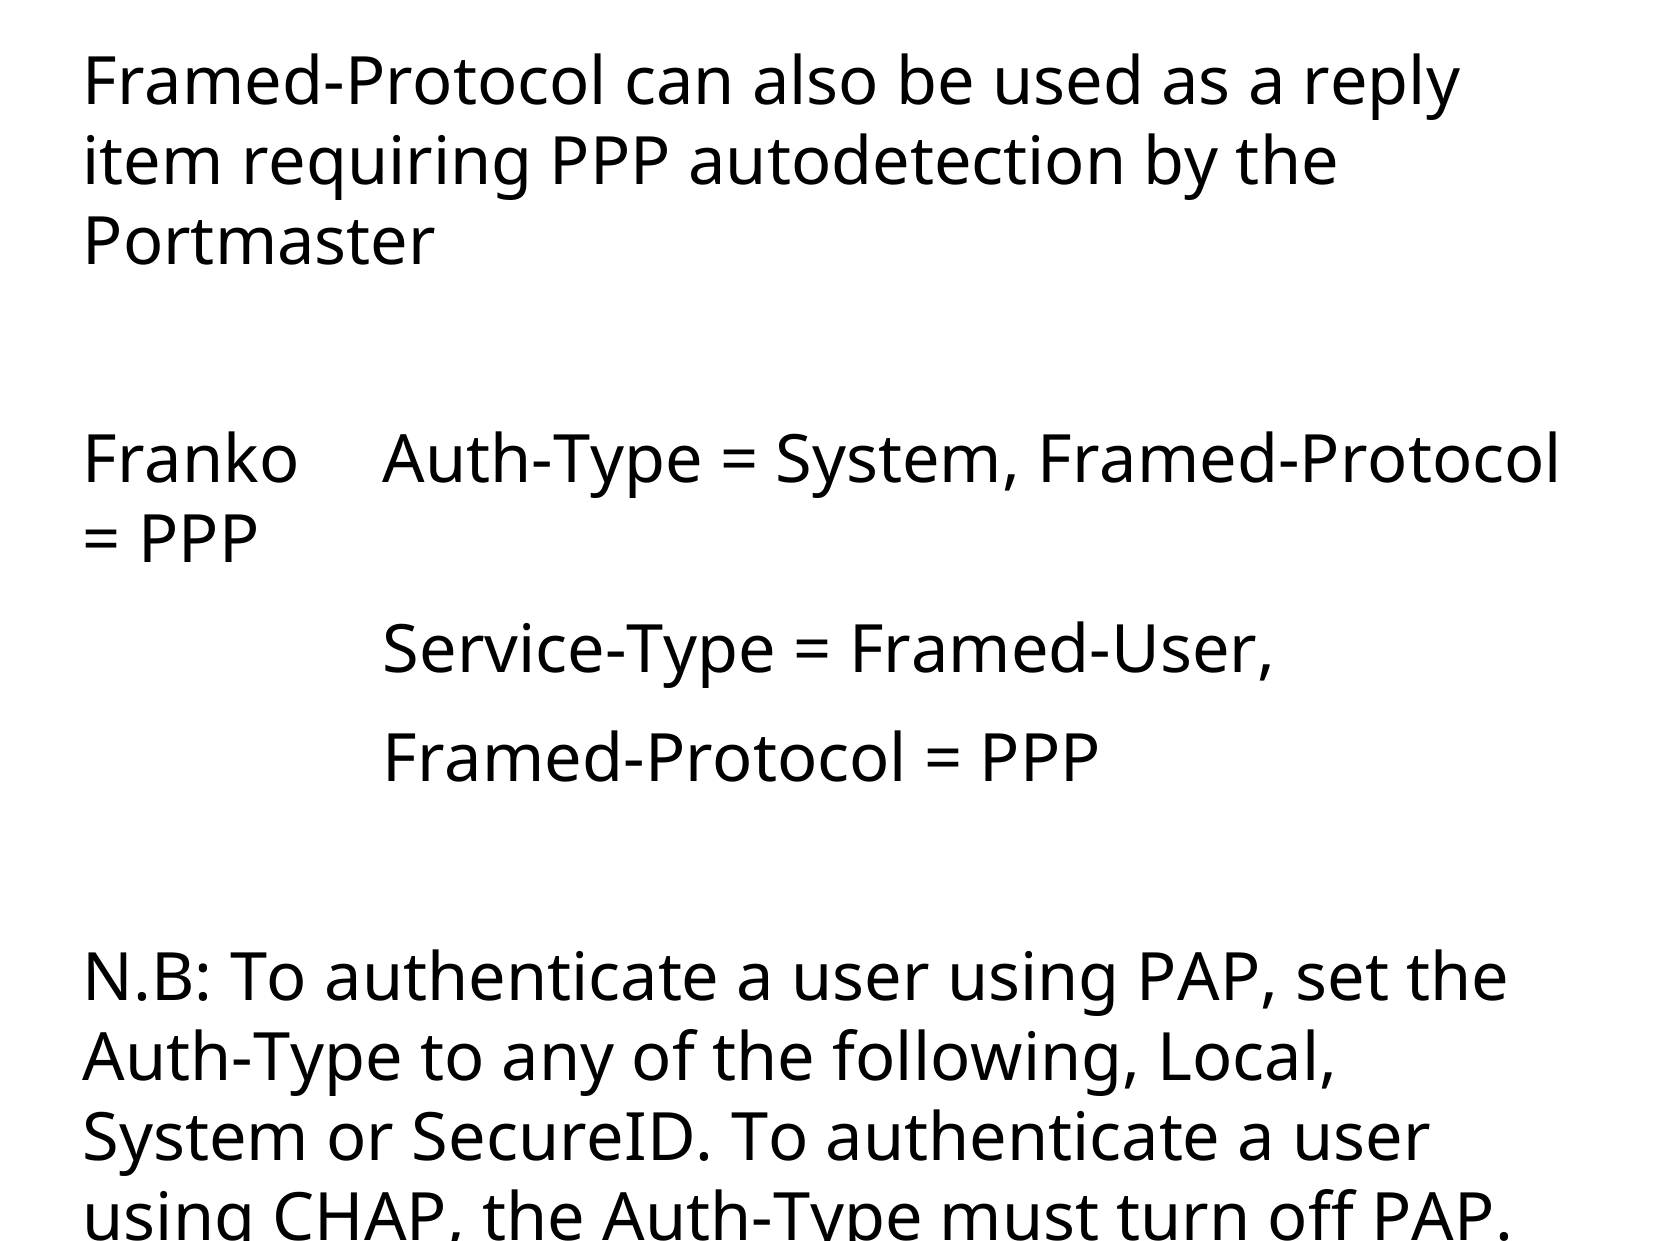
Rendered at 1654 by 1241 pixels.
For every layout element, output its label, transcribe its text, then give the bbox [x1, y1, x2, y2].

subtitle Framed-Protocol can also be used as a reply item requiring PPP autodetection by the Portmaster Franko Auth-Type = System, Framed-Protocol = PPP Service-Type = Framed-User, Framed-Protocol = PPP N.B: To authenticate a user using PAP, set the Auth-Type to any of the following, Local, System or SecureID. To authenticate a user using CHAP, the Auth-Type must turn off PAP. [82, 37, 1571, 1102]
